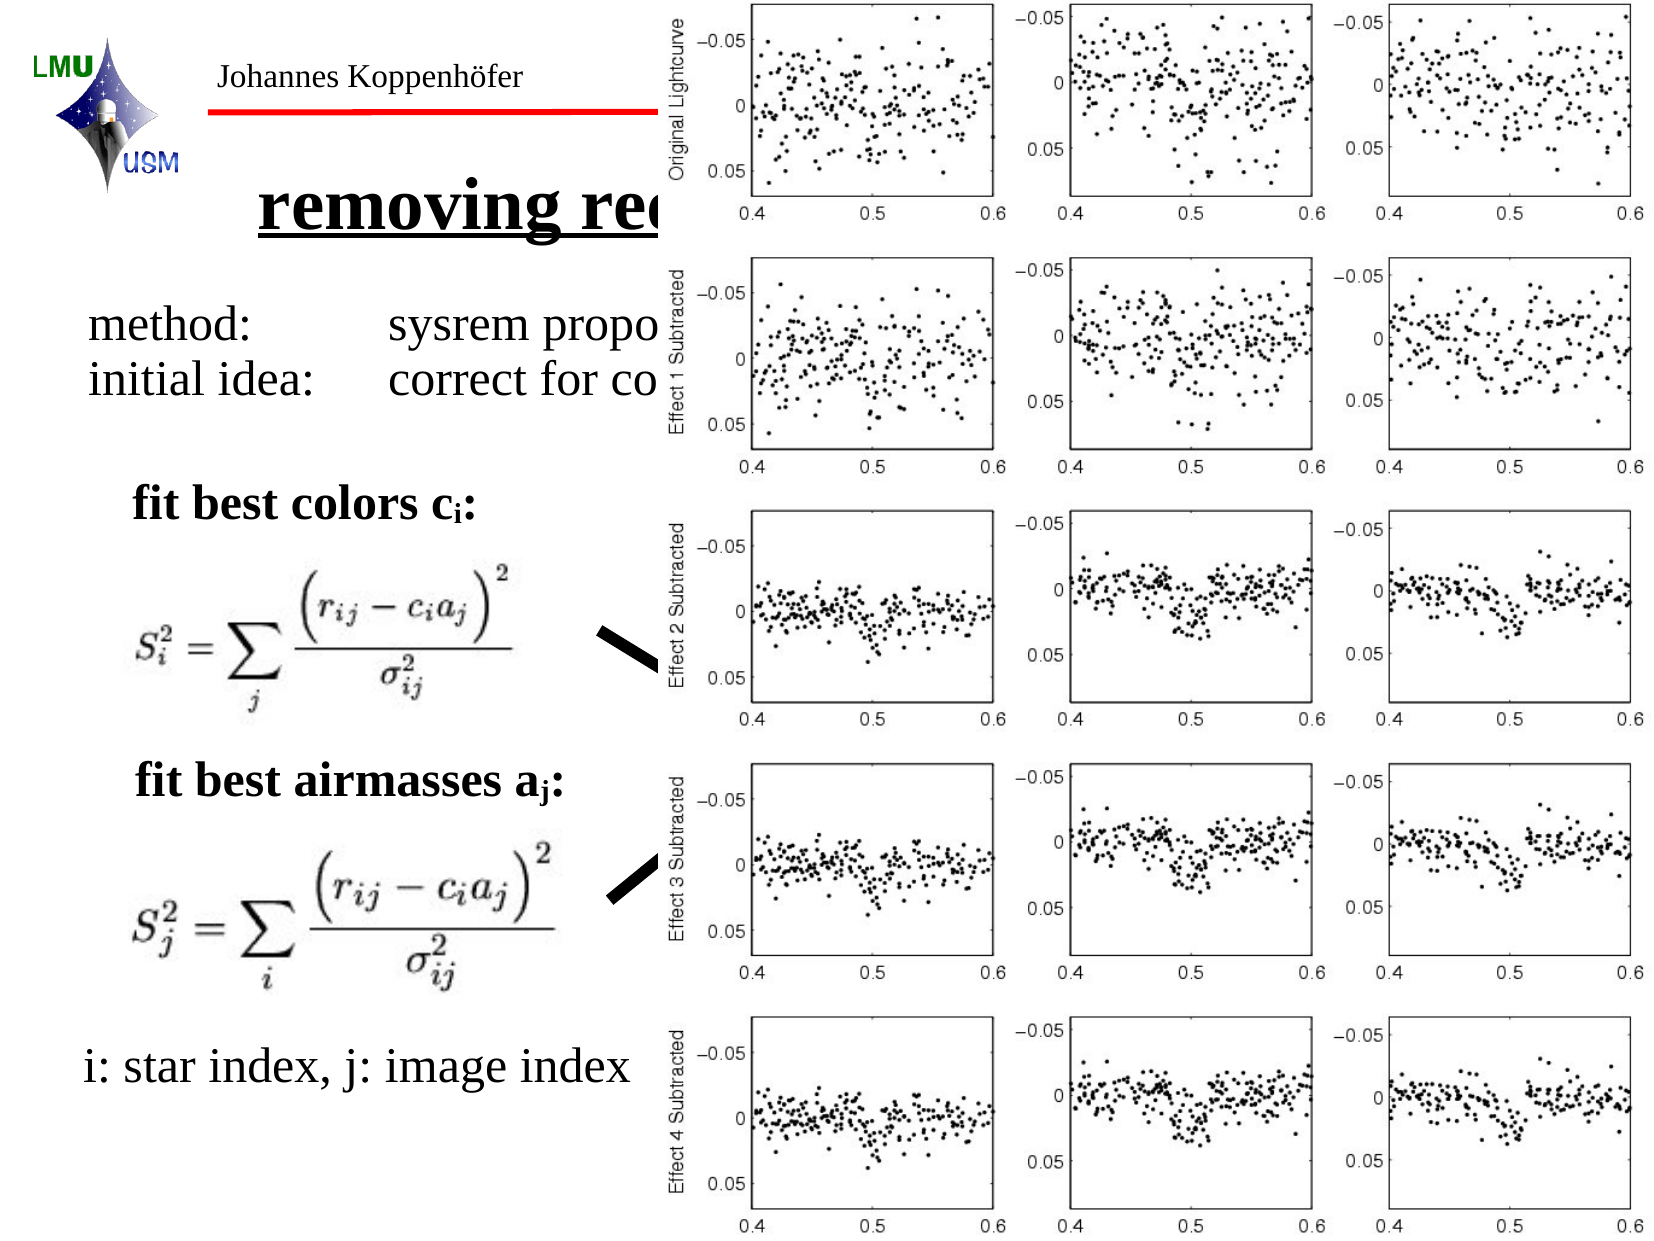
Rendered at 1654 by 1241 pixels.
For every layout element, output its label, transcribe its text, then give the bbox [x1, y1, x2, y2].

text_box i: star index, j: image index [83, 1037, 632, 1094]
picture [122, 558, 531, 728]
picture [658, 0, 1654, 1241]
picture [32, 35, 182, 194]
text_box method: sysrem proposed by Tamuz et al. (2006) initial idea: correct for color-dependent extinction [88, 295, 658, 407]
text_box Johannes Koppenhöfer [217, 57, 525, 95]
text_box fit best airmasses aj: [134, 752, 567, 825]
picture [112, 828, 573, 1008]
text_box fit best colors ci: [132, 474, 479, 547]
text_box removing red noise: [258, 162, 658, 246]
